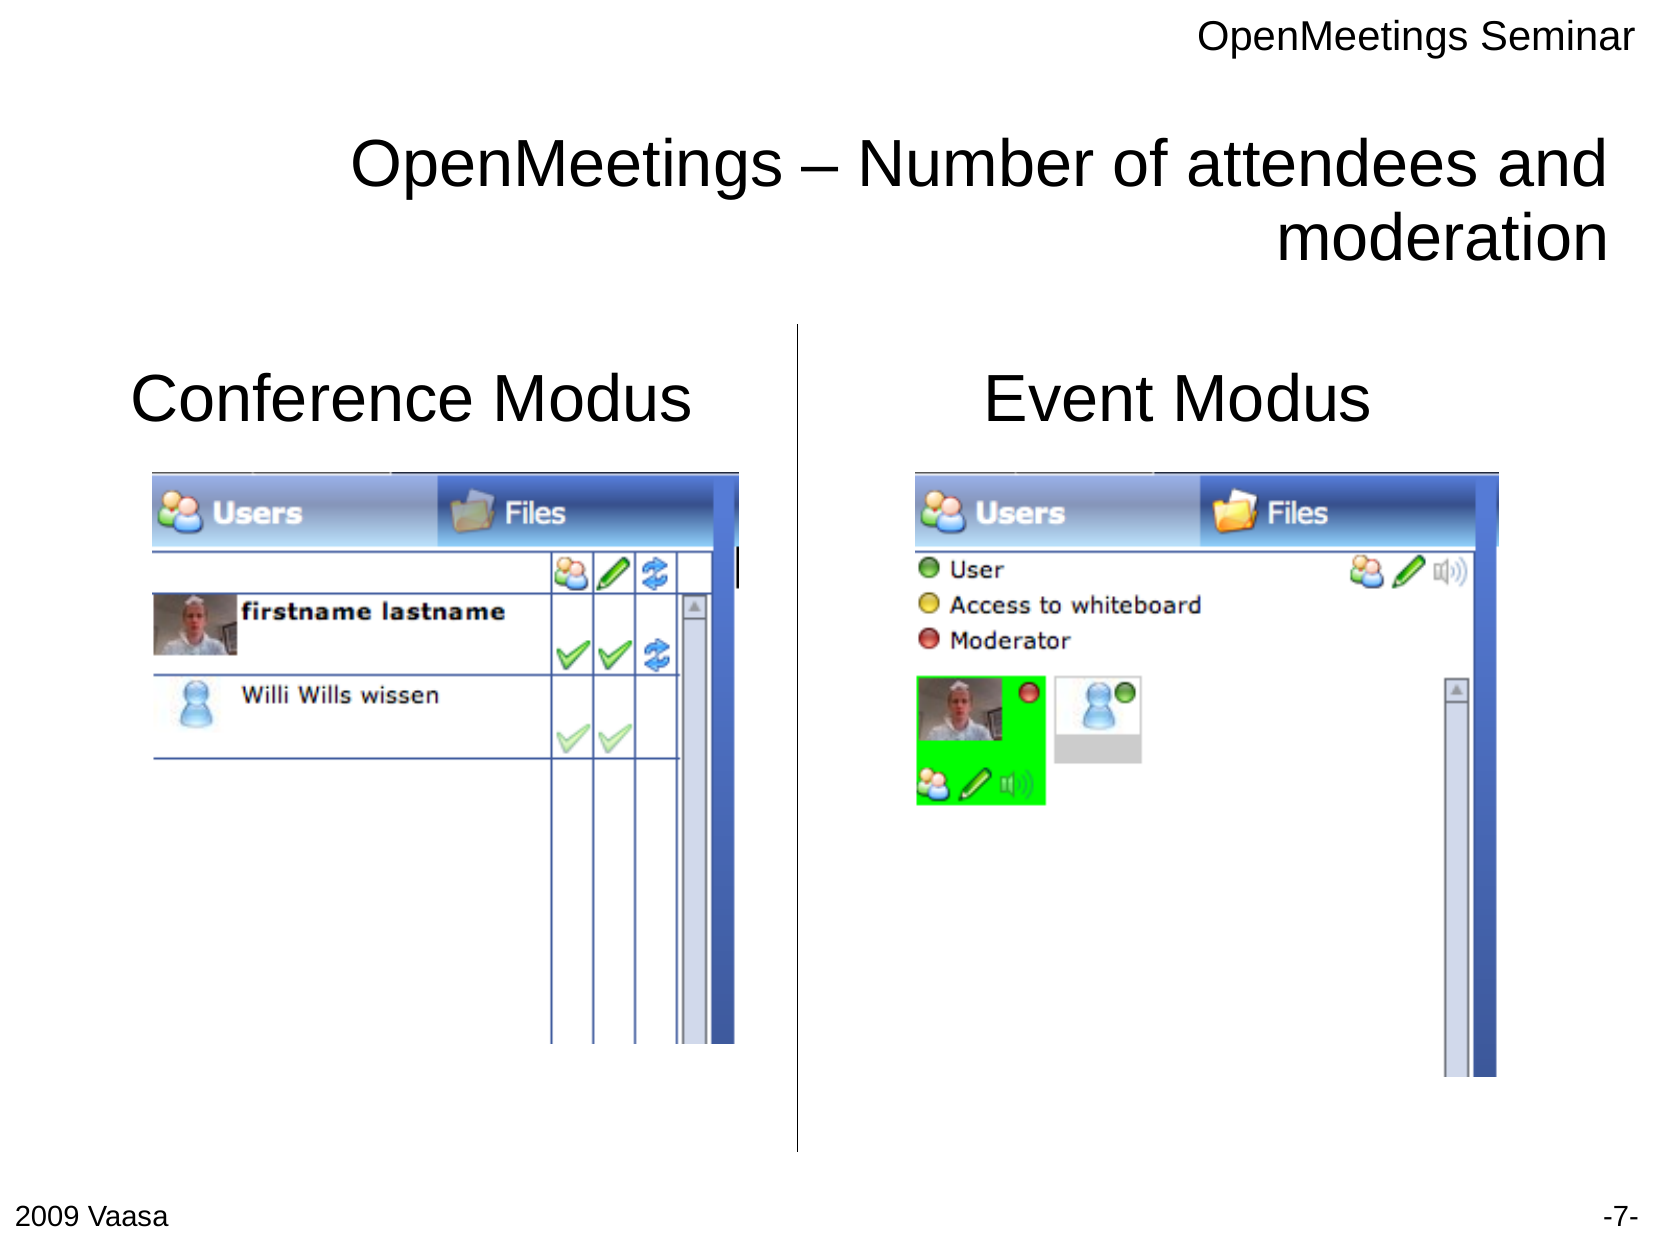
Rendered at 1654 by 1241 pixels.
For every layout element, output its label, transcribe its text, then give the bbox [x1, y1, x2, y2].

text_box Event Modus [968, 353, 1388, 443]
picture [152, 472, 739, 1044]
text_box Conference Modus [115, 353, 709, 443]
picture [915, 472, 1499, 1077]
text_box OpenMeetings – Number of attendees and moderation [295, 118, 1625, 282]
text_box -7- [1181, 1192, 1654, 1241]
title OpenMeetings Seminar [915, 5, 1636, 65]
text_box 2009 Vaasa [0, 1192, 473, 1241]
